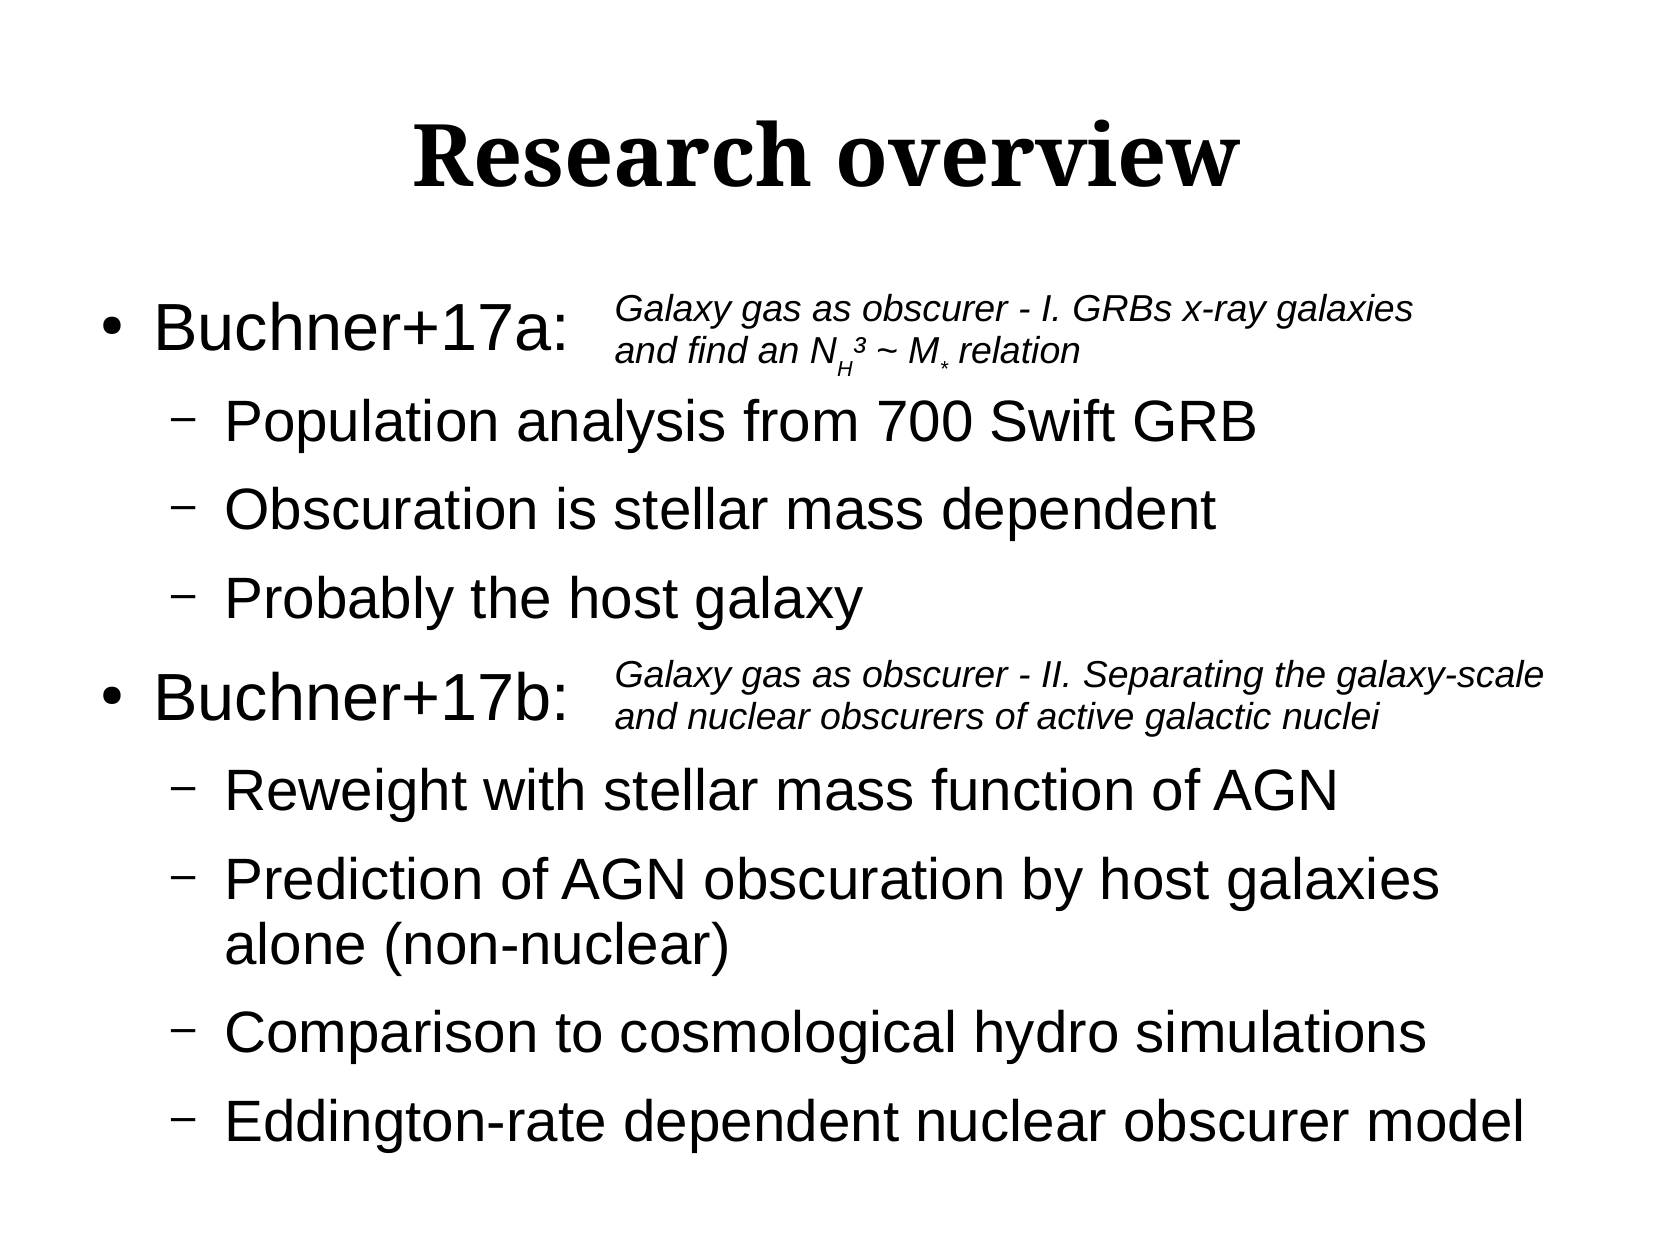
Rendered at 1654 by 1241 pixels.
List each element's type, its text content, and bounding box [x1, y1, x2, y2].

text_box Galaxy gas as obscurer - I. GRBs x-ray galaxies and find an NH³ ~ M* relation [599, 280, 1613, 421]
list Buchner+17a: Population analysis from 700 Swift GRB Obscuration is stellar mass dependent Probably the host galaxy Buchner+17b: Reweight with stellar mass function of AGN Prediction of AGN obscuration by host galaxies alone (non-nuclear) Comparison to cosmological hydro simulations Eddington-rate dependent nuclear obscurer model [82, 290, 1571, 1200]
text_box Galaxy gas as obscurer - II. Separating the galaxy-scale and nuclear obscurers of active galactic nuclei [599, 646, 1613, 788]
title Research overview [82, 49, 1571, 257]
